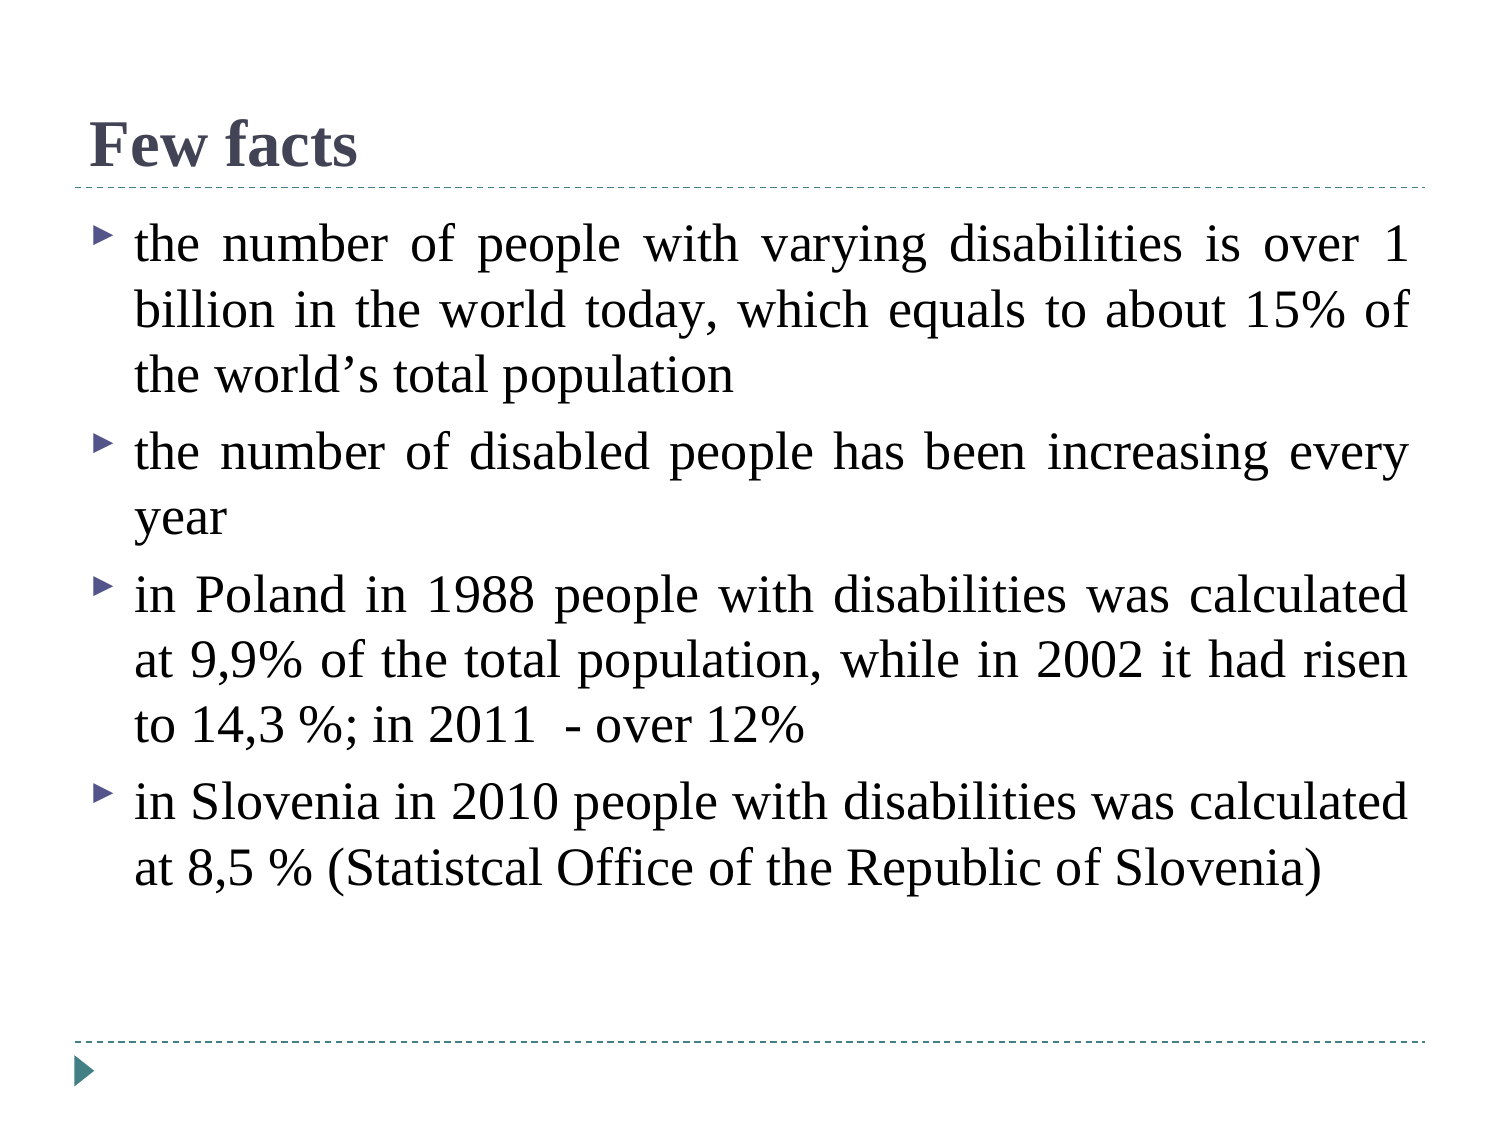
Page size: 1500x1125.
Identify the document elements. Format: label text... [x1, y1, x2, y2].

title Few facts [75, 24, 1426, 188]
list the number of people with varying disabilities is over 1 billion in the world today, which equals to about 15% of the world’s total population the number of disabled people has been increasing every year in Poland in 1988 people with disabilities was calculated at 9,9% of the total population, while in 2002 it had risen to 14,3 %; in 2011 - over 12% in Slovenia in 2010 people with disabilities was calculated at 8,5 % (Statistcal Office of the Republic of Slovenia) [75, 200, 1426, 1010]
